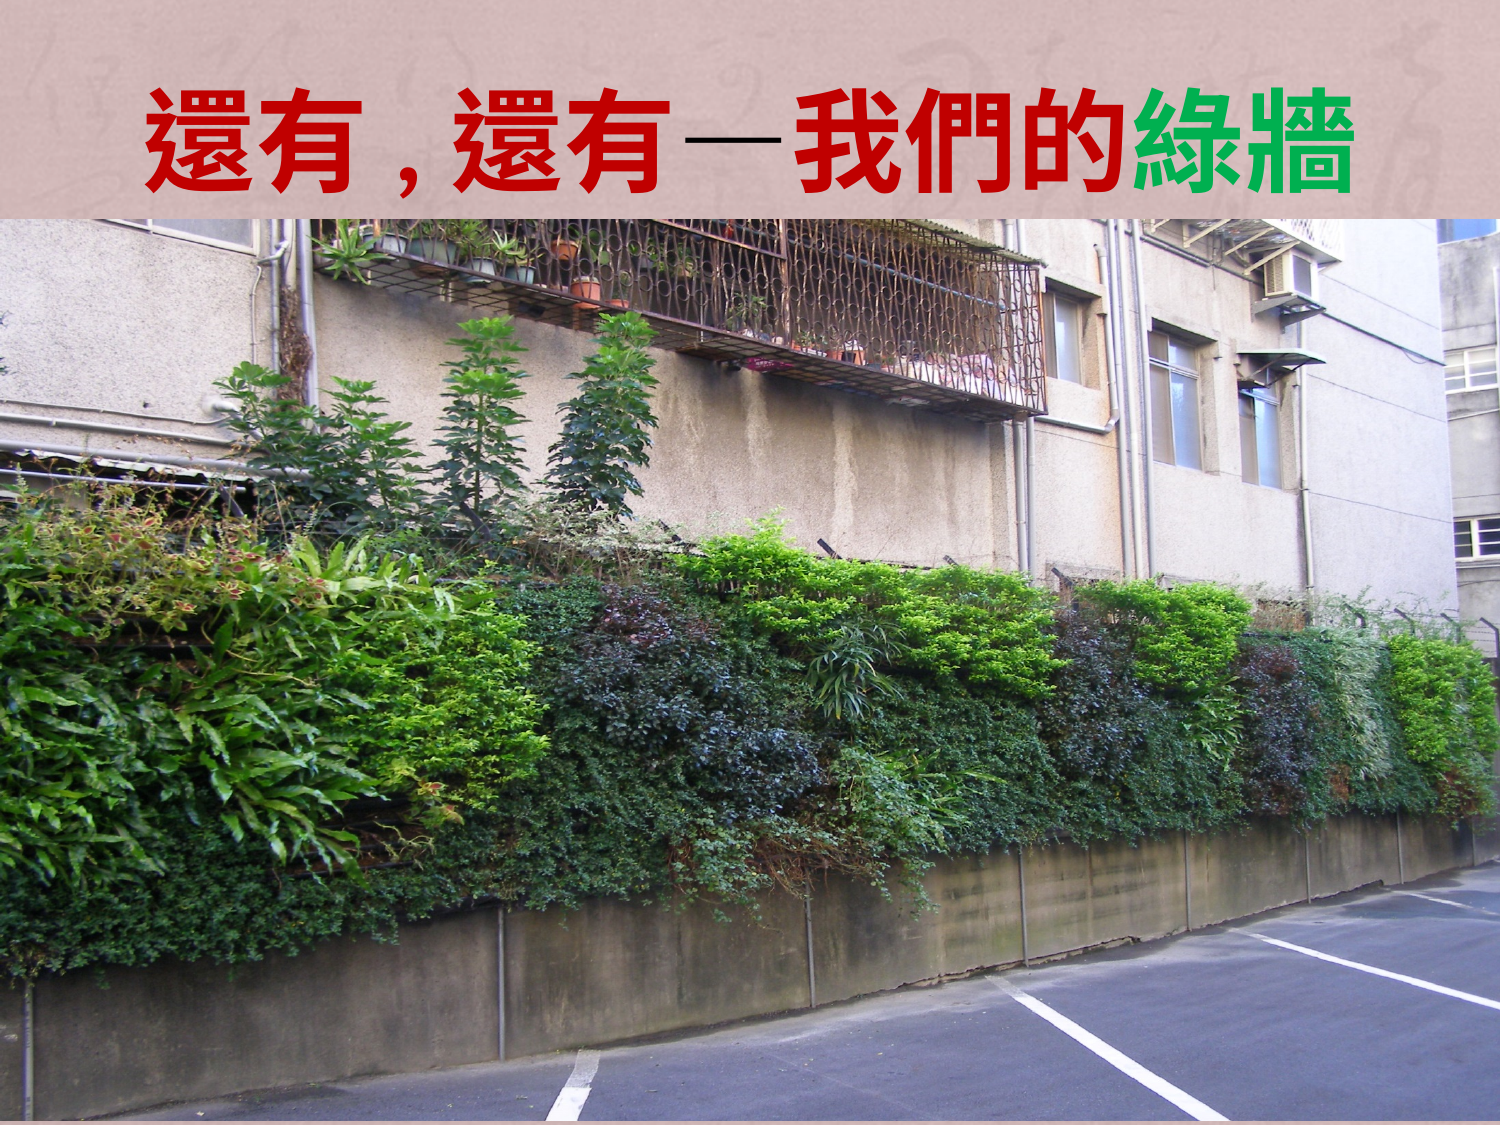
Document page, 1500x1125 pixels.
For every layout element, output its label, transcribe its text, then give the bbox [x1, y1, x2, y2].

title 還有,還有—我們的綠牆 [75, 45, 1425, 219]
picture [0, 0, 1500, 1125]
